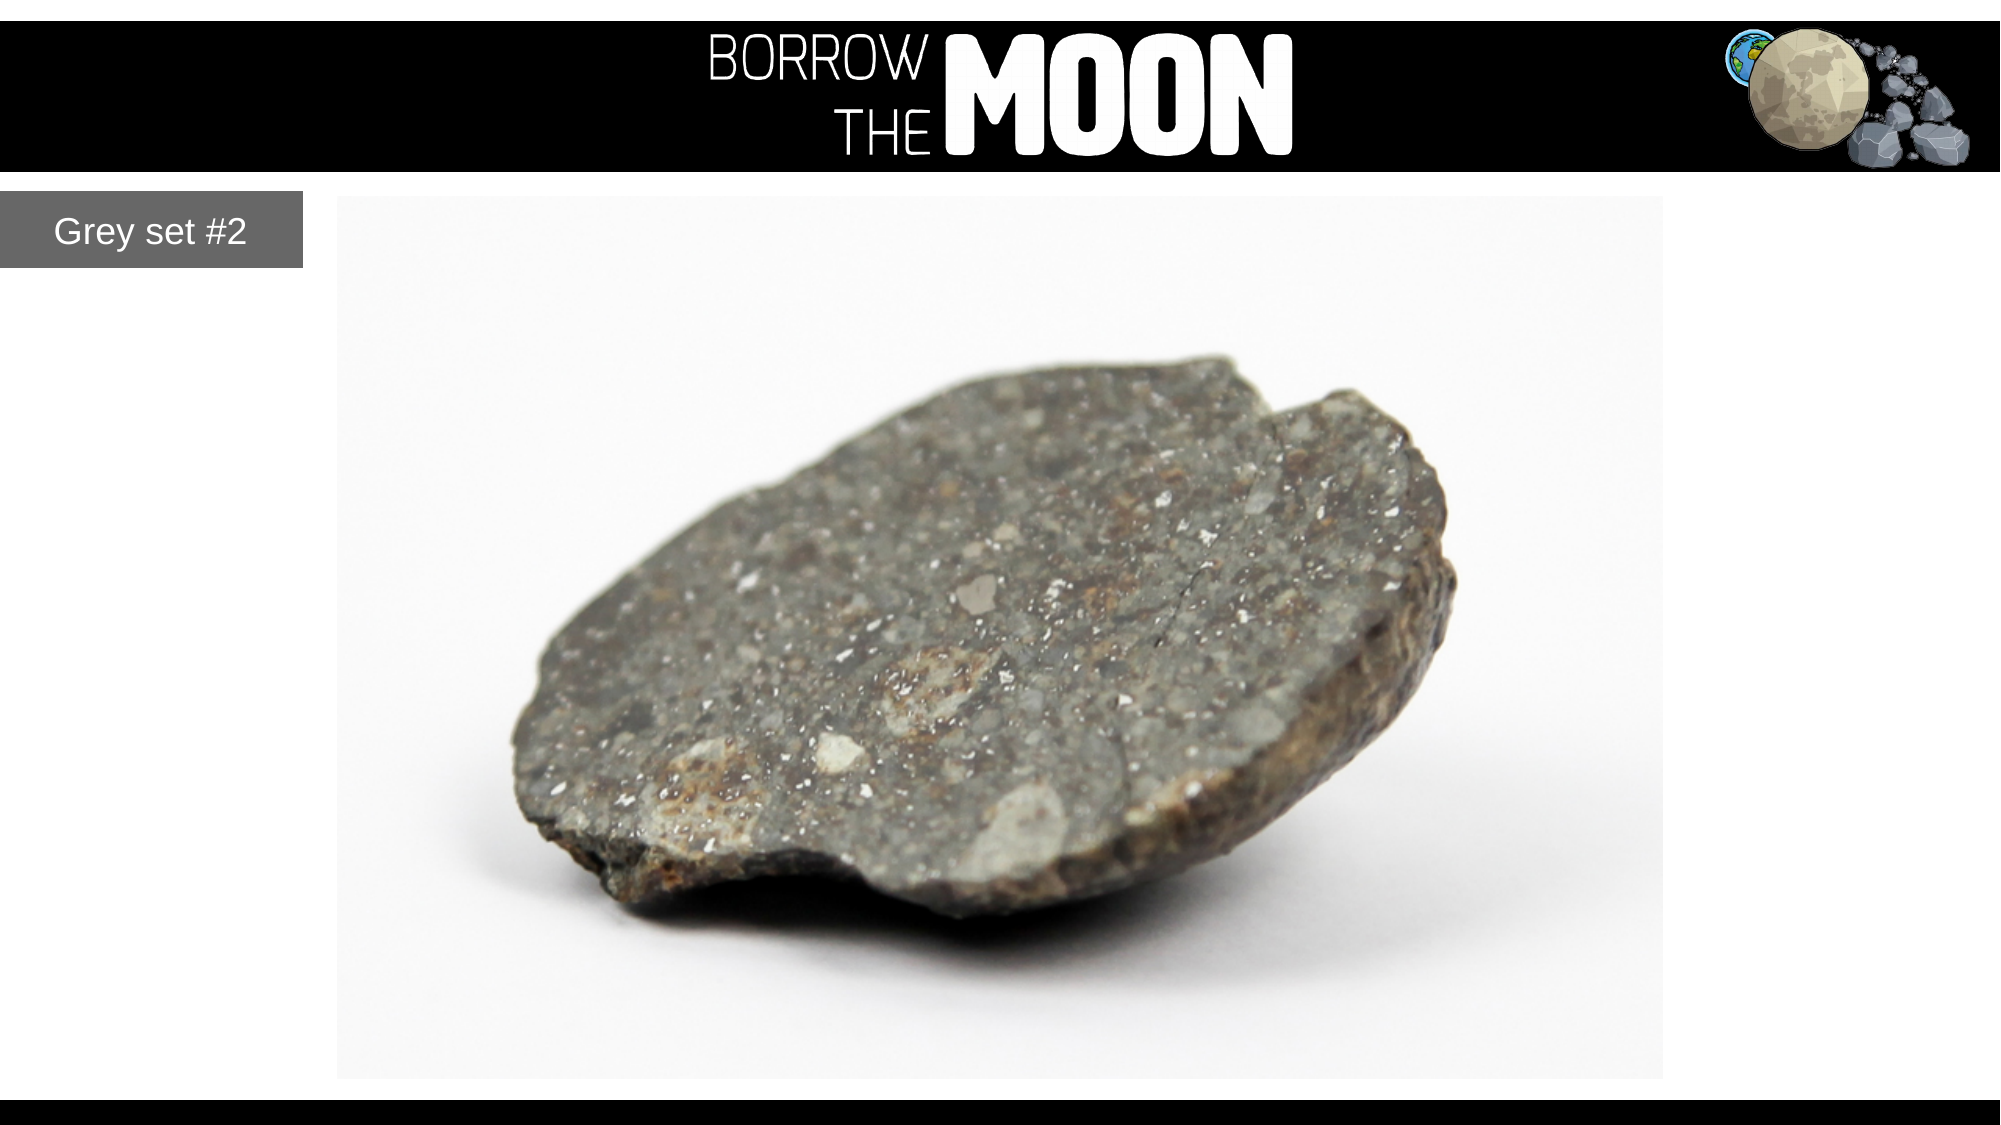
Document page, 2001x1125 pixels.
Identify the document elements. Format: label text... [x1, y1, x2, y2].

text_box Grey set #2 [0, 191, 303, 268]
picture [337, 196, 1663, 1079]
